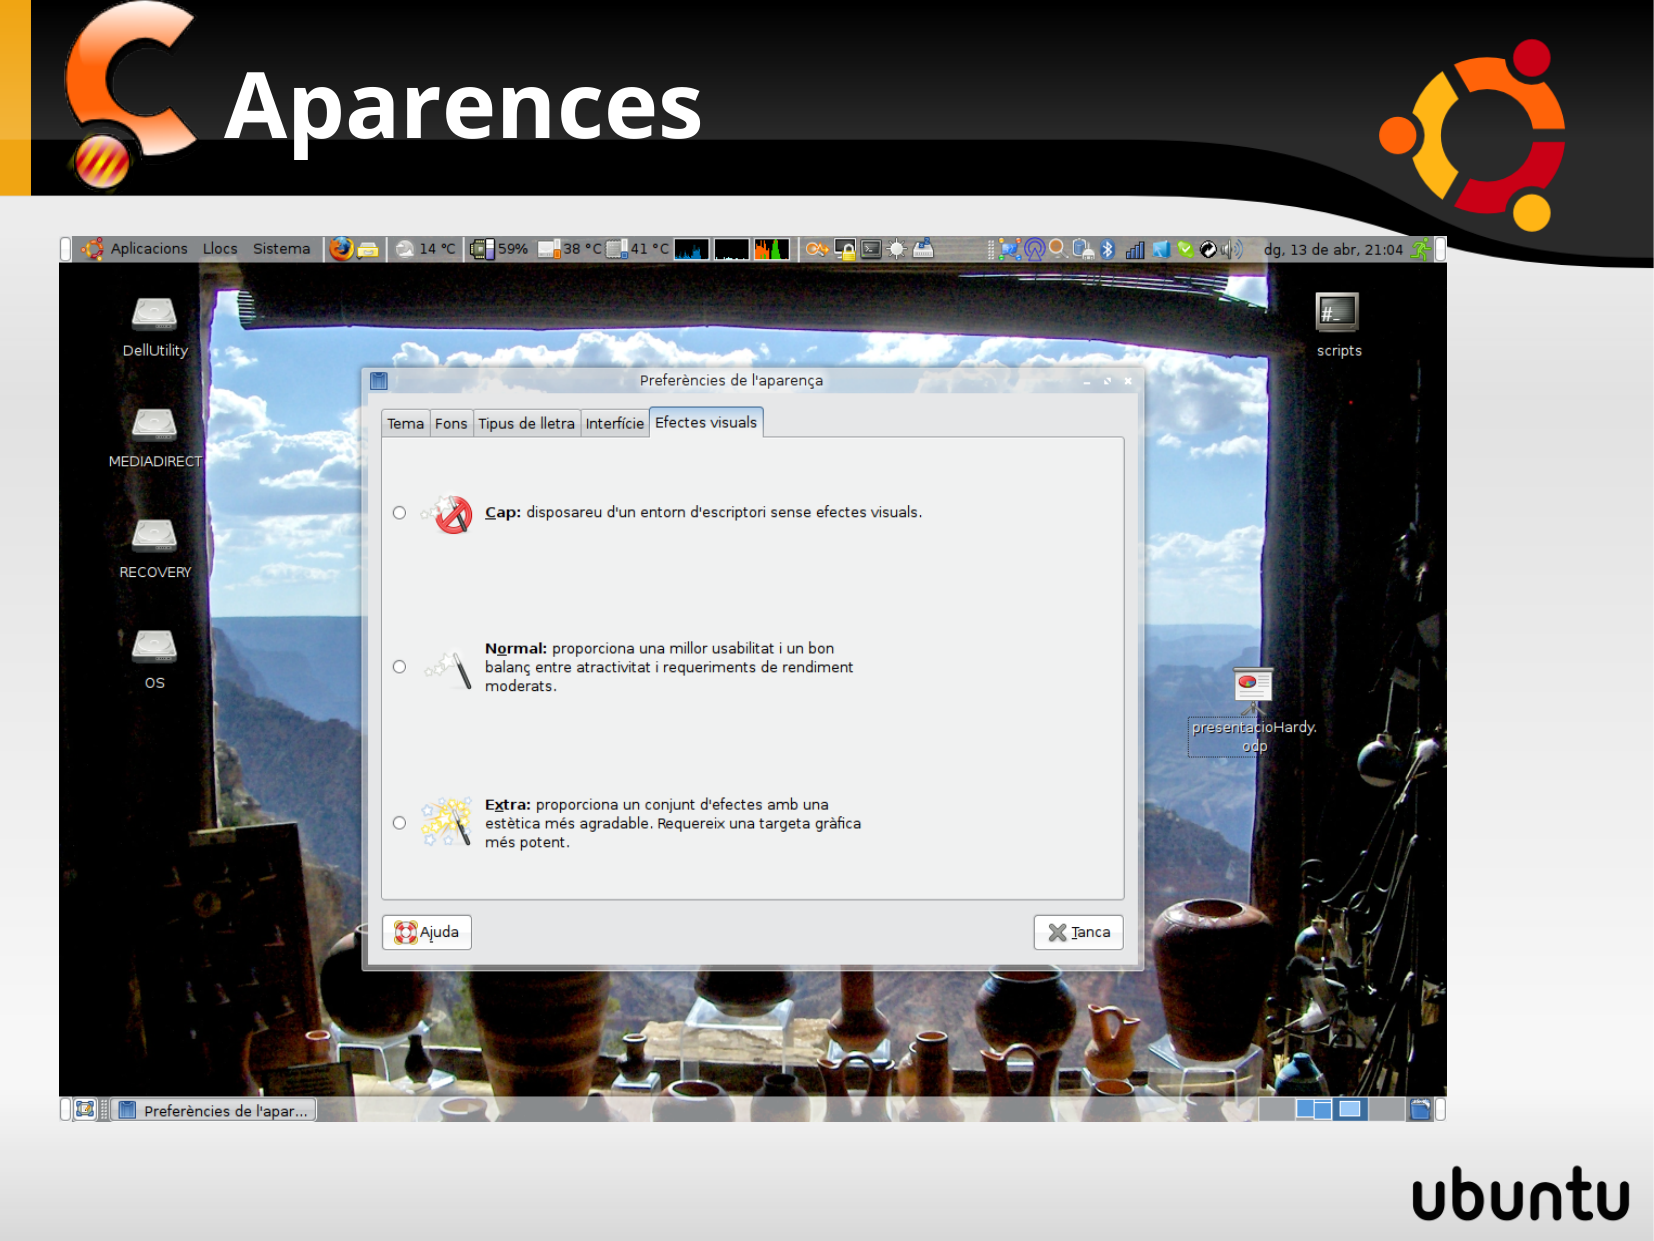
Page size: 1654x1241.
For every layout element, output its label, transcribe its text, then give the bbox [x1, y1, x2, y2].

picture [0, 0, 1654, 1241]
title Aparences [76, 0, 1565, 208]
